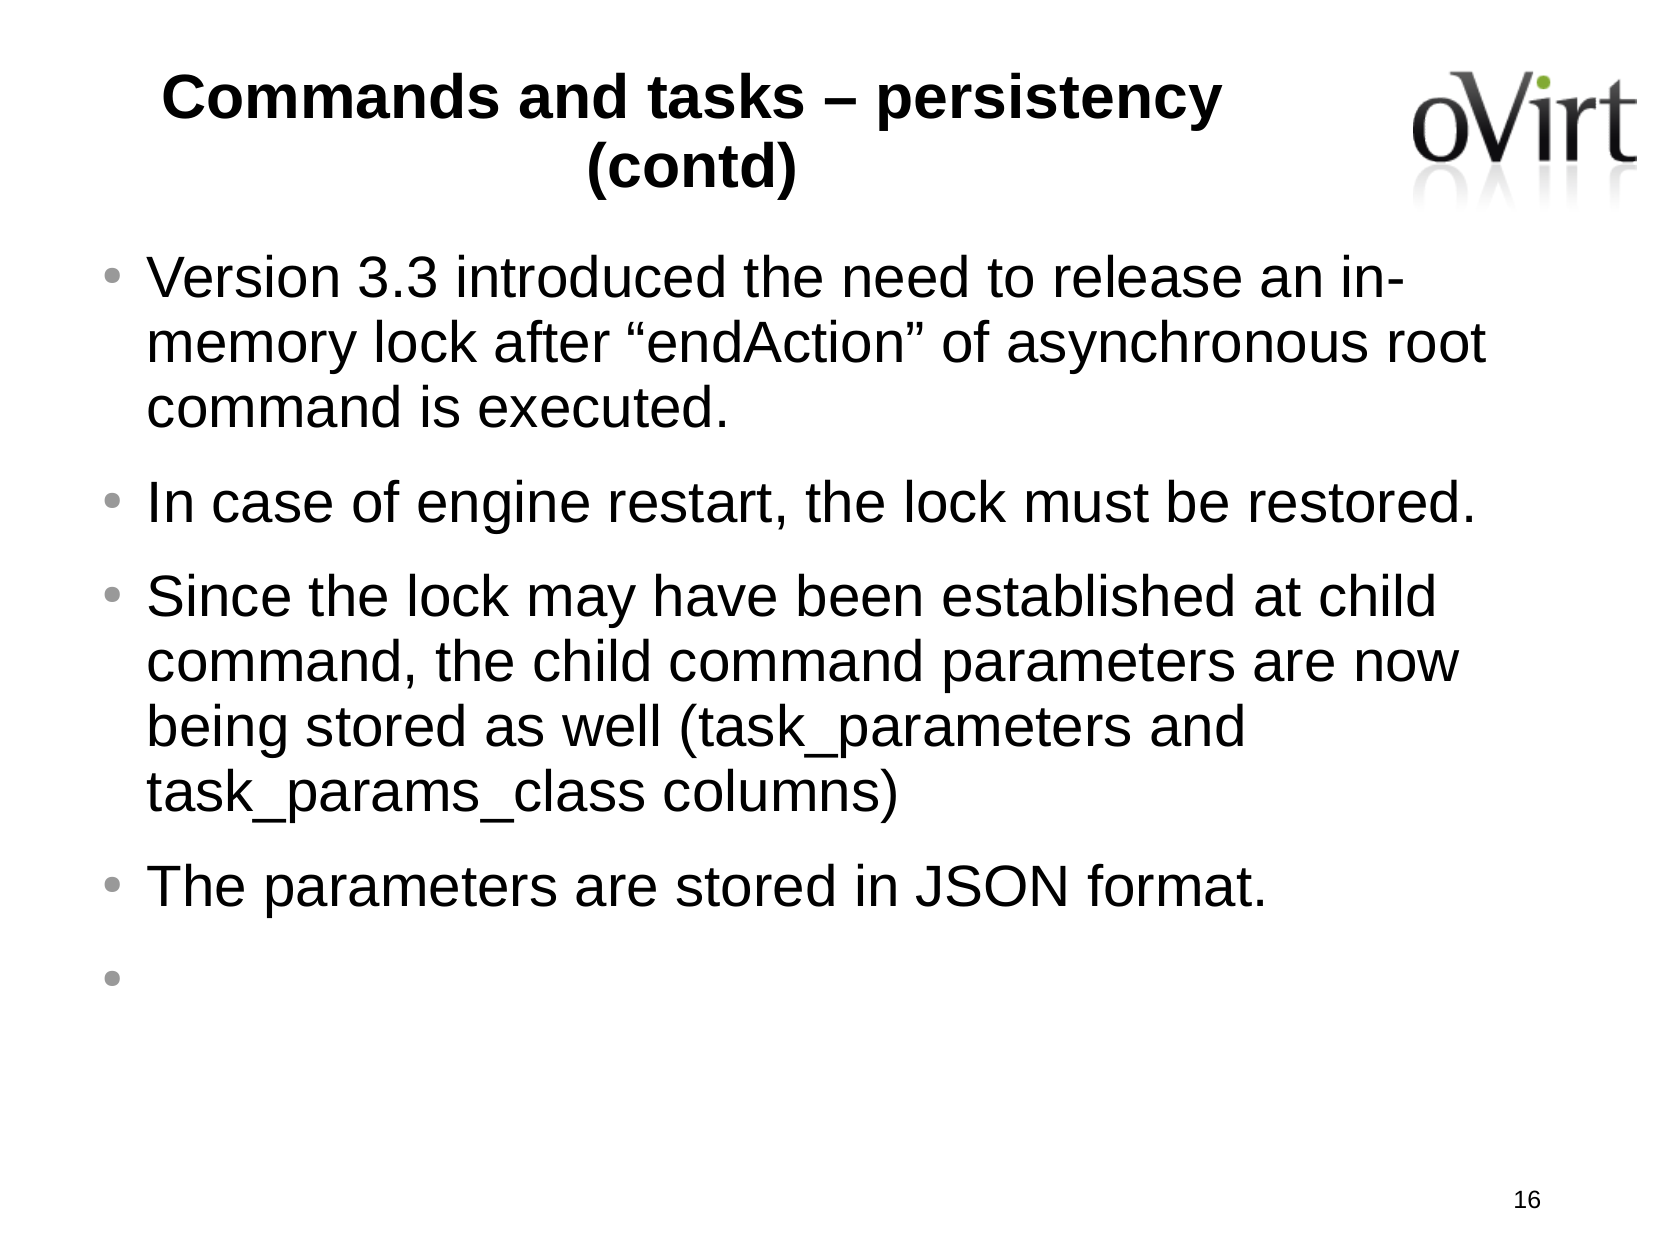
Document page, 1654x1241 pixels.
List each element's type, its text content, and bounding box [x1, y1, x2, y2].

picture [1413, 63, 1637, 212]
title Commands and tasks – persistency (contd) [82, 37, 1303, 226]
list Version 3.3 introduced the need to release an in-memory lock after “endAction” of asynchronous root command is executed. In case of engine restart, the lock must be restored. Since the lock may have been established at child command, the child command parameters are now being stored as well (task_parameters and task_params_class columns) The parameters are stored in JSON format. [86, 244, 1576, 1108]
